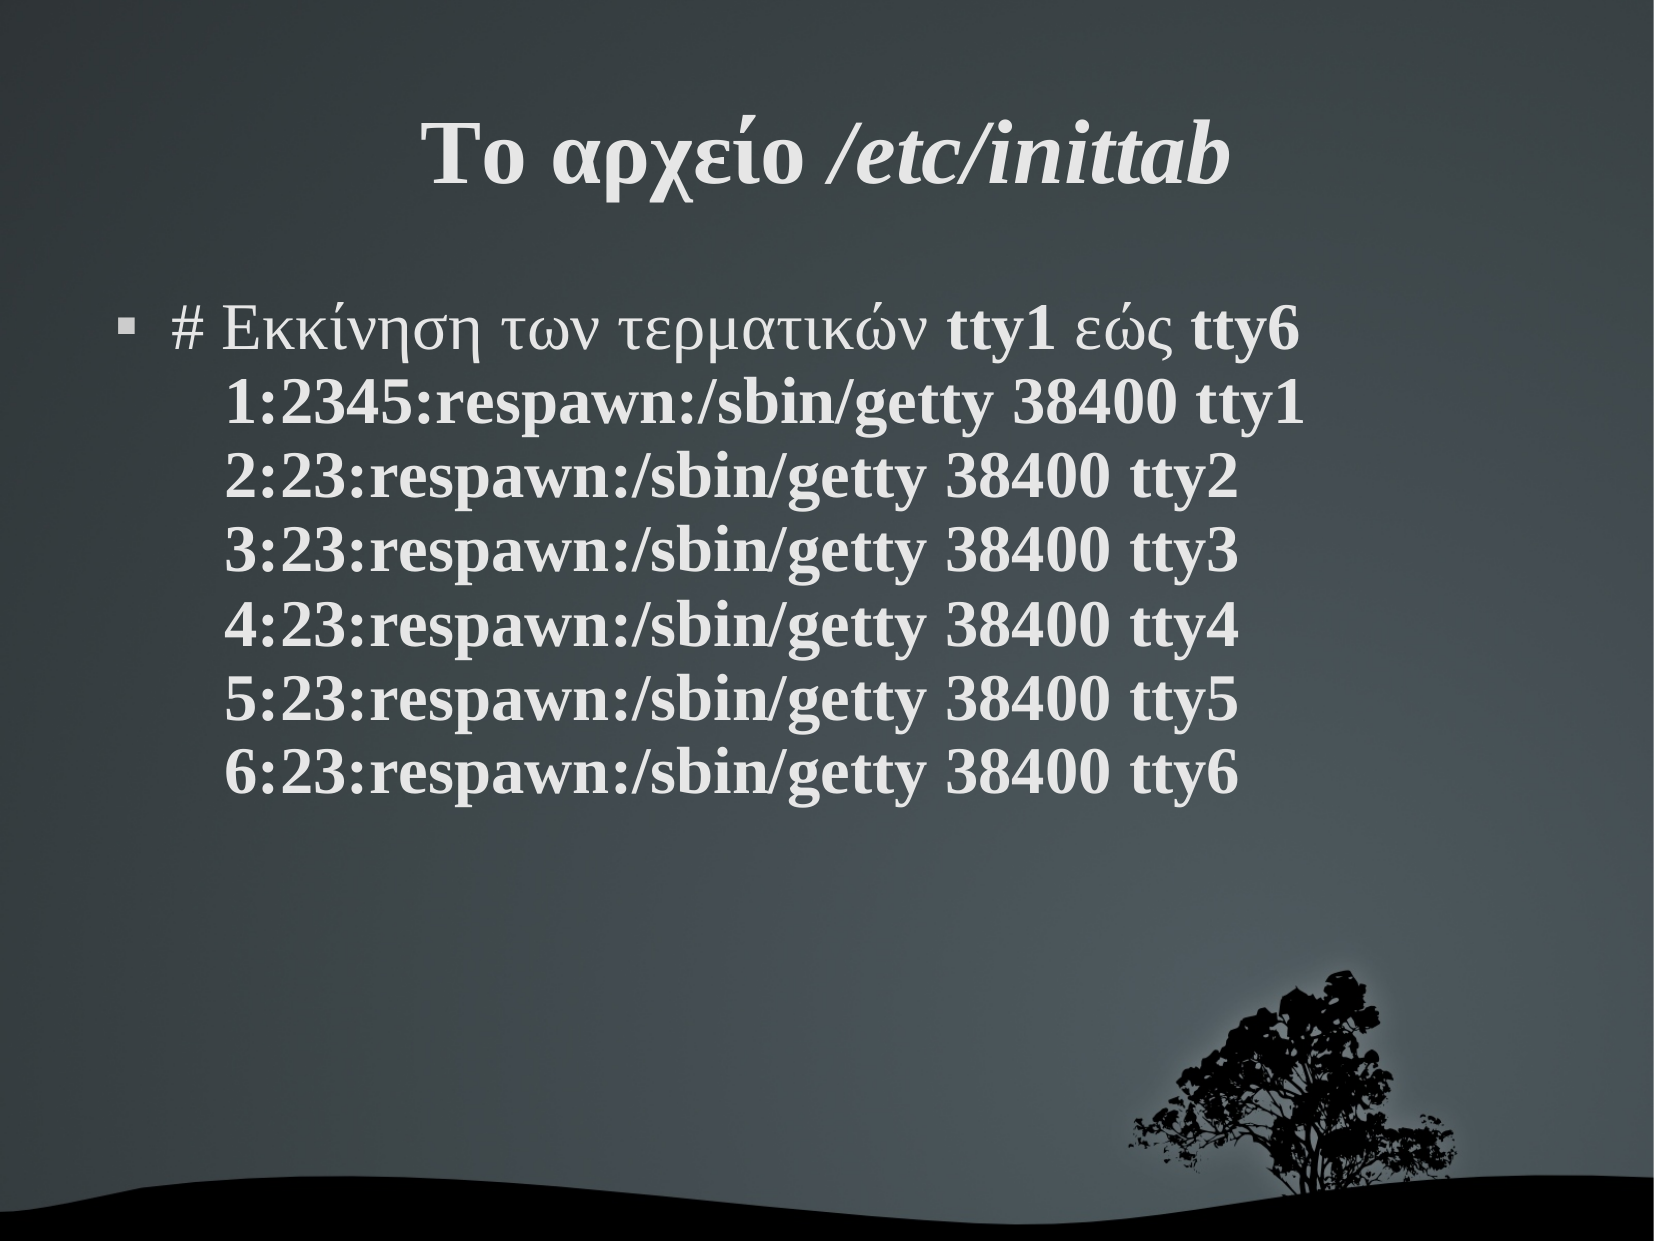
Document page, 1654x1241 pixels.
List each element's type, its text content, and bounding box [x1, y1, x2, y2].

title Το αρχείο /etc/inittab [82, 49, 1571, 257]
picture [0, 0, 1654, 1241]
list # Eκκίνηση των τερματικών tty1 εώς tty6 1:2345:respawn:/sbin/getty 38400 tty1 2:23:respawn:/sbin/getty 38400 tty2 3:23:respawn:/sbin/getty 38400 tty3 4:23:respawn:/sbin/getty 38400 tty4 5:23:respawn:/sbin/getty 38400 tty5 6:23:respawn:/sbin/getty 38400 tty6 [82, 290, 1571, 1109]
